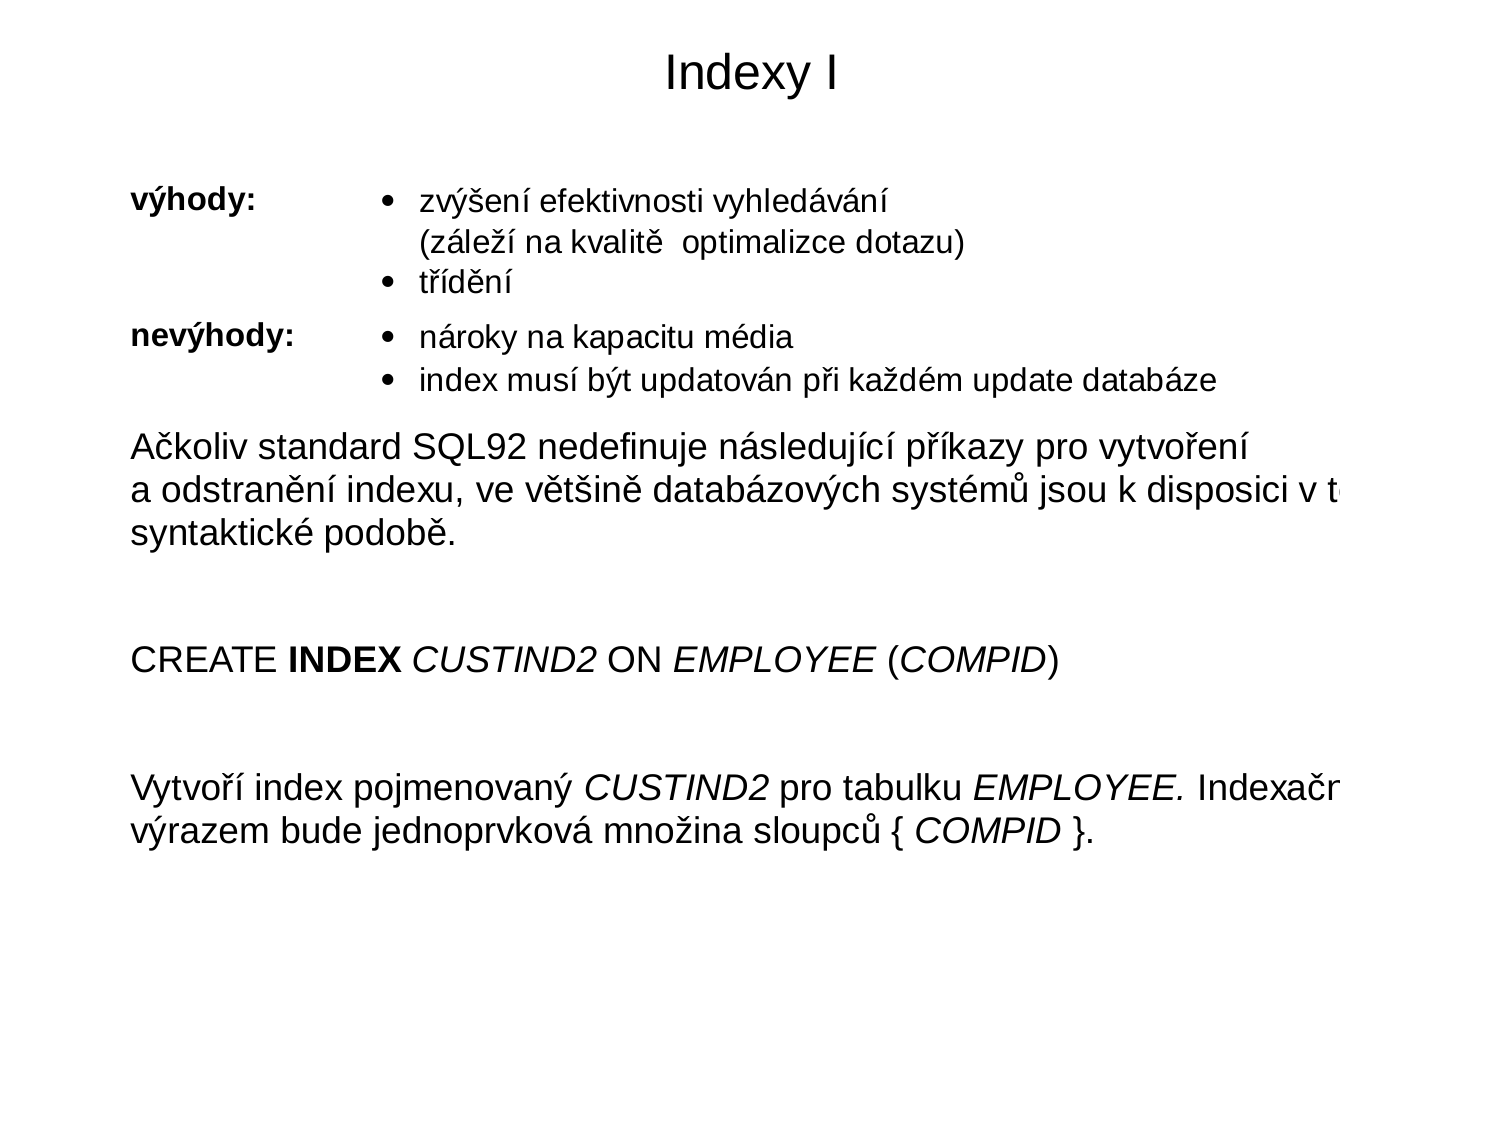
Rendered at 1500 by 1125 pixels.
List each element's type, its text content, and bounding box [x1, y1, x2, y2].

title Indexy I [76, 0, 1427, 140]
chart [0, 33, 1340, 904]
